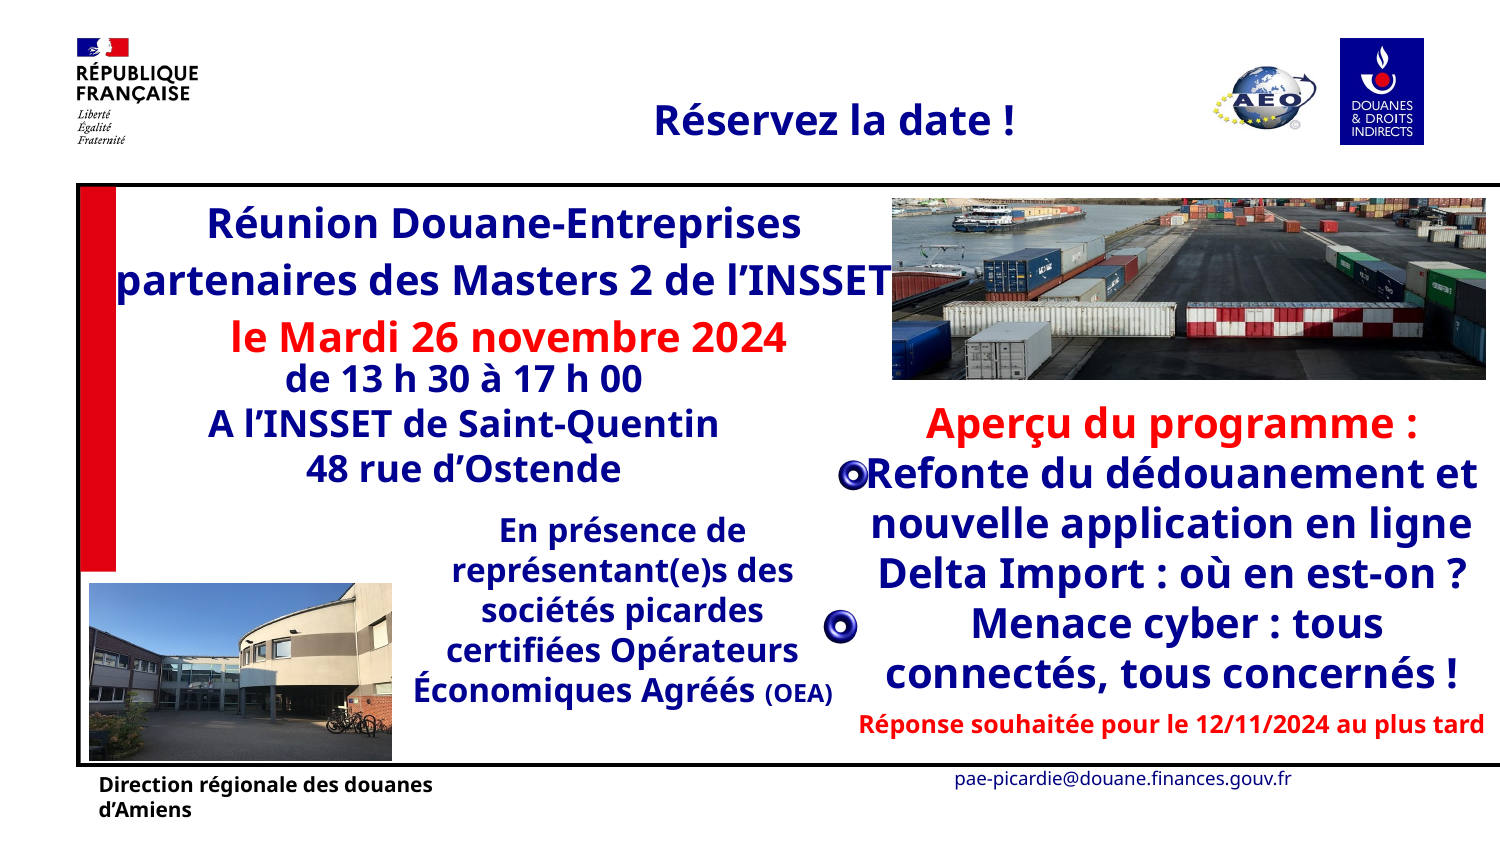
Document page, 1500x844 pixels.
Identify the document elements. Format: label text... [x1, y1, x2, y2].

text_box Réunion Douane-Entreprises partenaires des Masters 2 de l’INSSET le Mardi 26 novembre 2024 [101, 186, 908, 364]
picture [89, 583, 392, 761]
text_box Direction régionale des douanes d’Amiens [98, 771, 524, 804]
picture [1206, 48, 1321, 152]
list Réservez la date ! [480, 108, 1188, 167]
picture [908, 198, 1486, 361]
picture [58, 19, 216, 162]
list de 13 h 30 à 17 h 00 A l’INSSET de Saint-Quentin 48 rue d’Ostende [154, 362, 773, 483]
list En présence de représentant(e)s des sociétés picardes certifiées Opérateurs Économiques Agréés (OEA) [407, 491, 837, 726]
list Aperçu du programme : Refonte du dédouanement et nouvelle application en ligne Delta Import : où en est-on ? Menace cyber : tous connectés, tous concernés ! Réponse souhaitée pour le 12/11/2024 au plus tard [846, 361, 1497, 717]
picture [1340, 38, 1424, 145]
text_box pae-picardie@douane.finances.gouv.fr [939, 757, 1314, 796]
